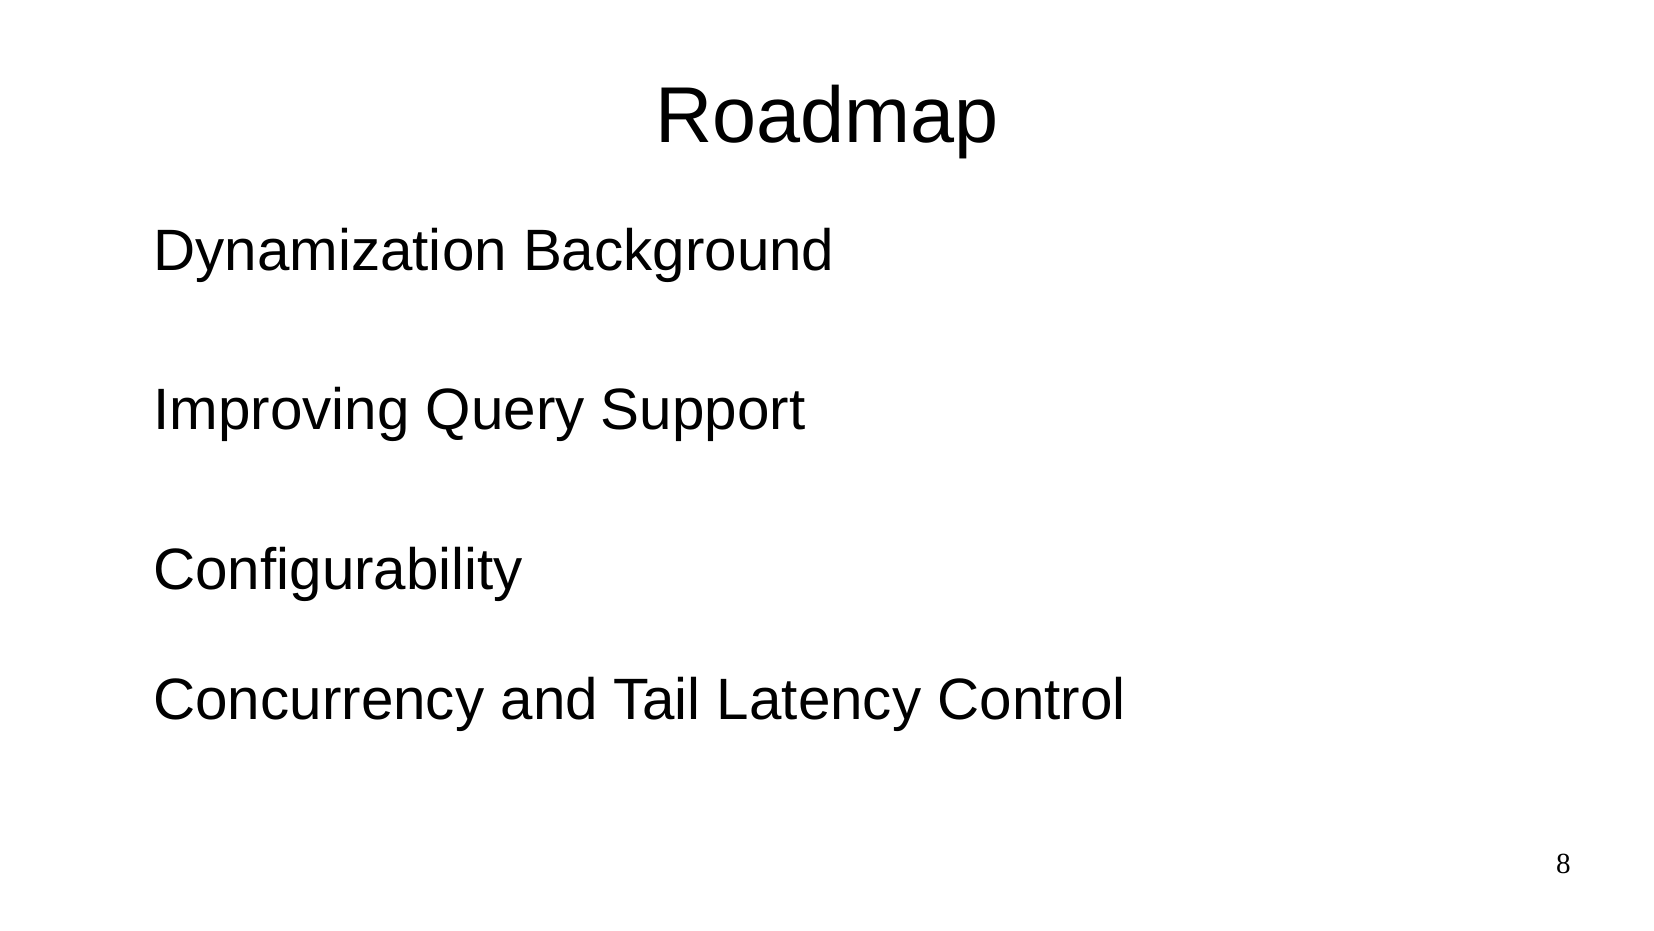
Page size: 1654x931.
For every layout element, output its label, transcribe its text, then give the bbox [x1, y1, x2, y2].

title Roadmap [82, 37, 1571, 193]
list Dynamization Background Improving Query Support Configurability Concurrency and Tail Latency Control [82, 217, 1571, 758]
